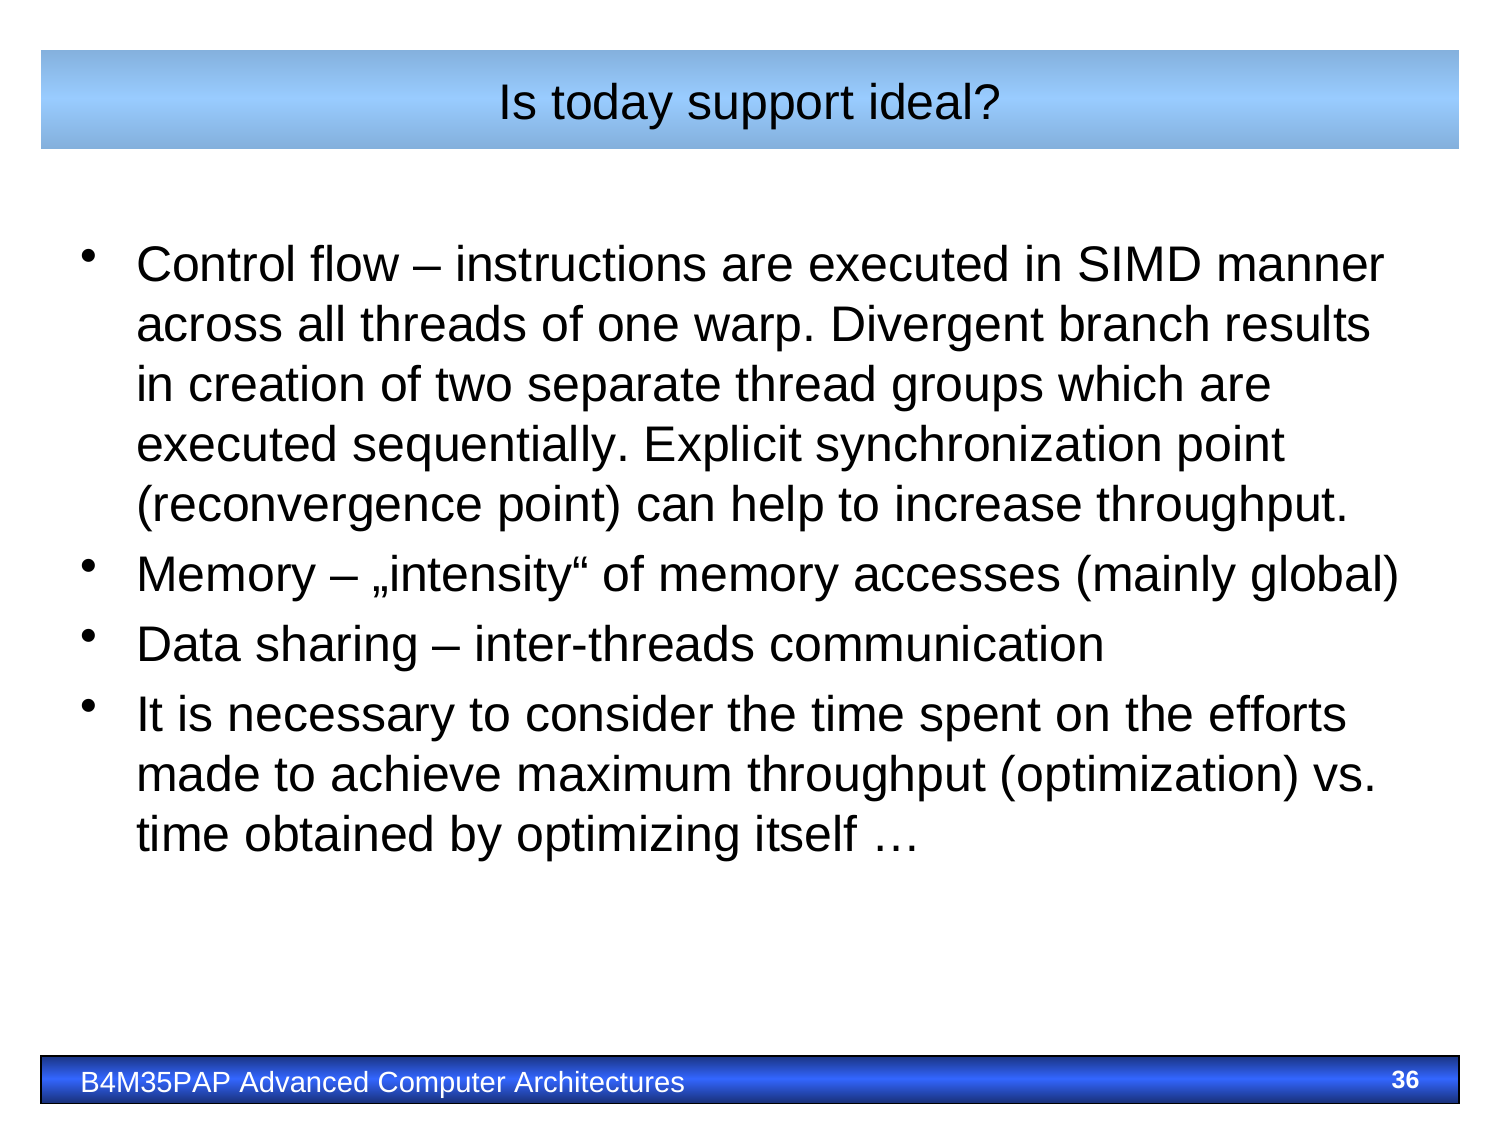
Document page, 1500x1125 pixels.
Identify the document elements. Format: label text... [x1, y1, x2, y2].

title Is today support ideal? [41, 50, 1459, 149]
list Control flow – instructions are executed in SIMD manner across all threads of one warp. Divergent branch results in creation of two separate thread groups which are executed sequentially. Explicit synchronization point (reconvergence point) can help to increase throughput. Memory – „intensity“ of memory accesses (mainly global) Data sharing – inter-threads communication It is necessary to consider the time spent on the efforts made to achieve maximum throughput (optimization) vs. time obtained by optimizing itself … [64, 223, 1436, 1000]
